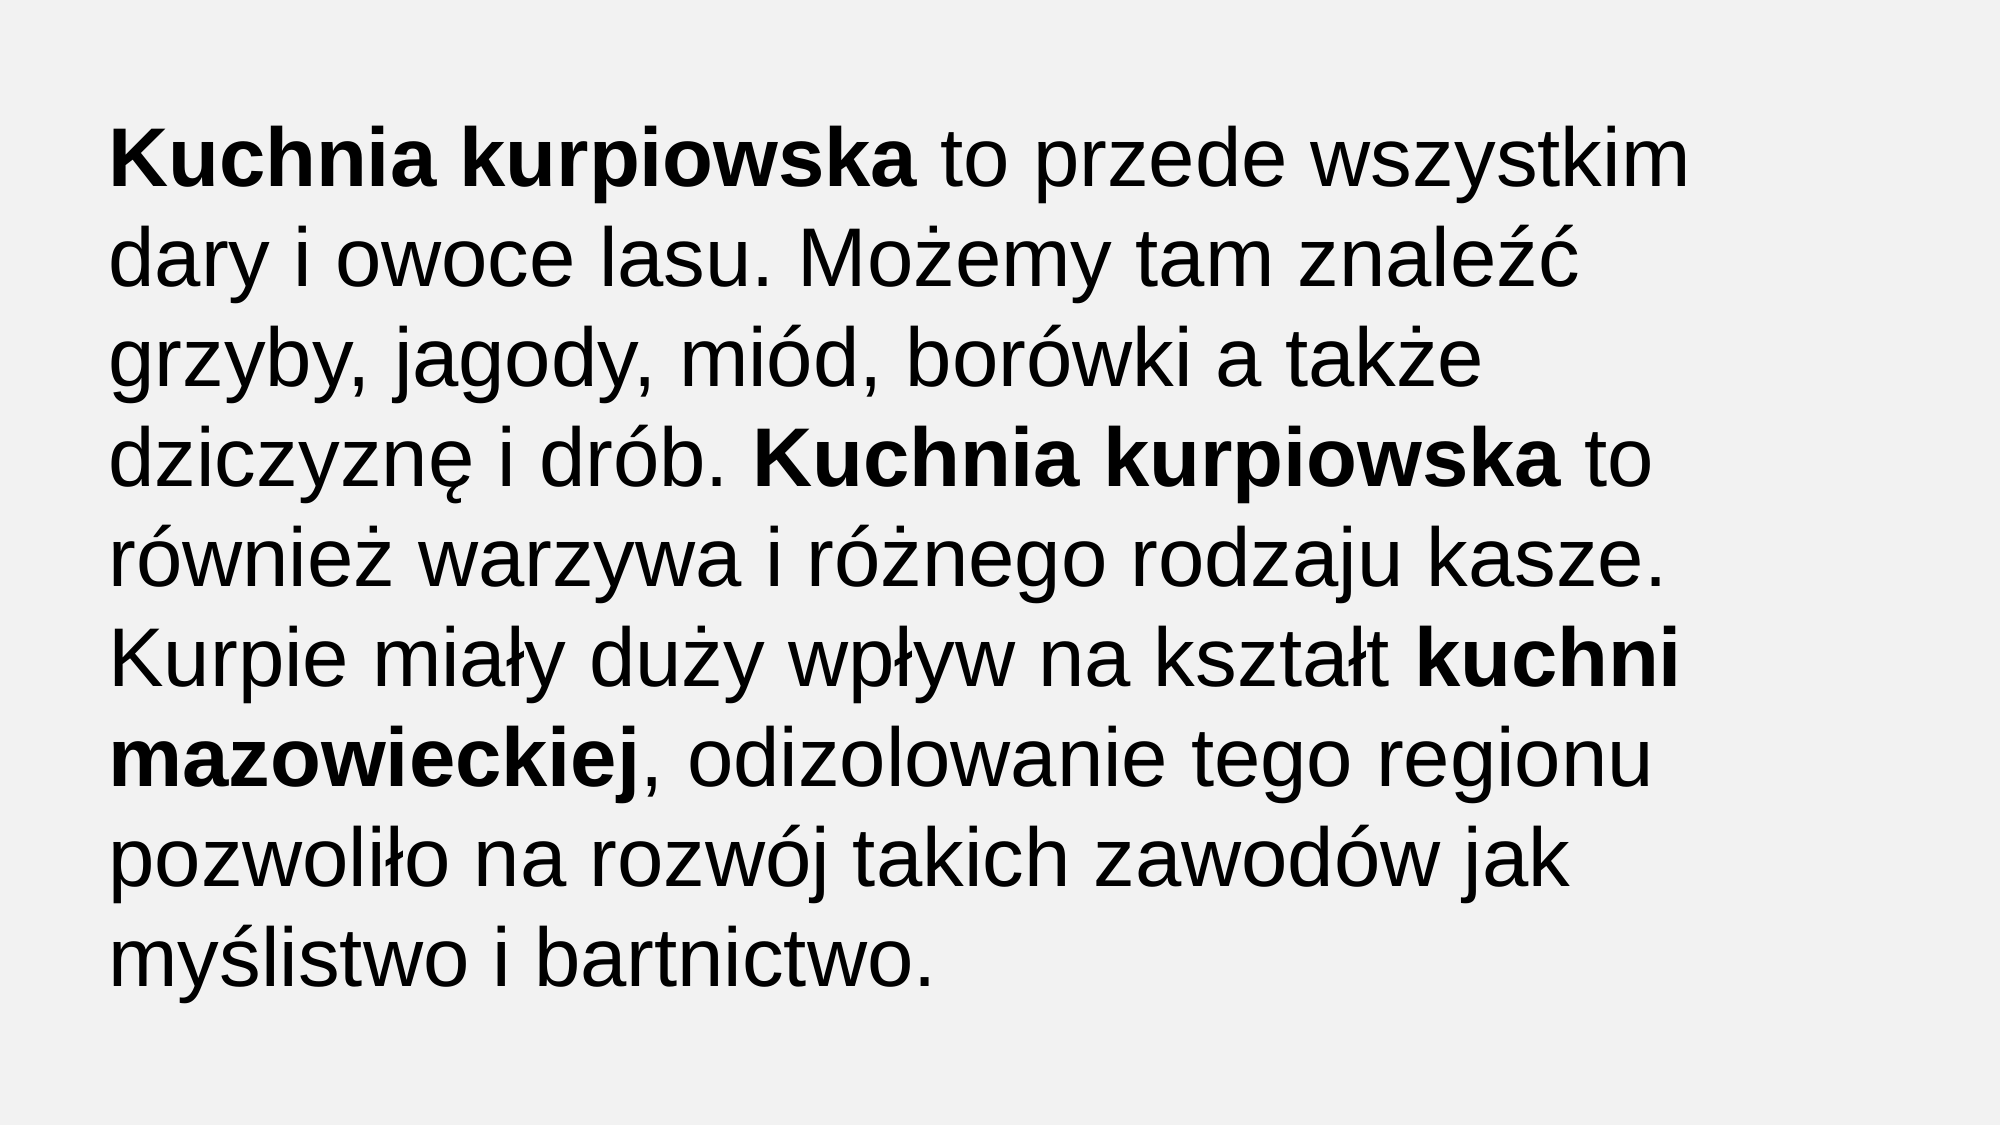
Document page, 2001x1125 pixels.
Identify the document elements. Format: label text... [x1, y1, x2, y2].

text_box Kuchnia kurpiowska to przede wszystkim dary i owoce lasu. Możemy tam znaleźć grzyby, jagody, miód, borówki a także dziczyznę i drób. Kuchnia kurpiowska to również warzywa i różnego rodzaju kasze. Kurpie miały duży wpływ na kształt kuchni mazowieckiej, odizolowanie tego regionu pozwoliło na rozwój takich zawodów jak myślistwo i bartnictwo. [93, 96, 1846, 1011]
